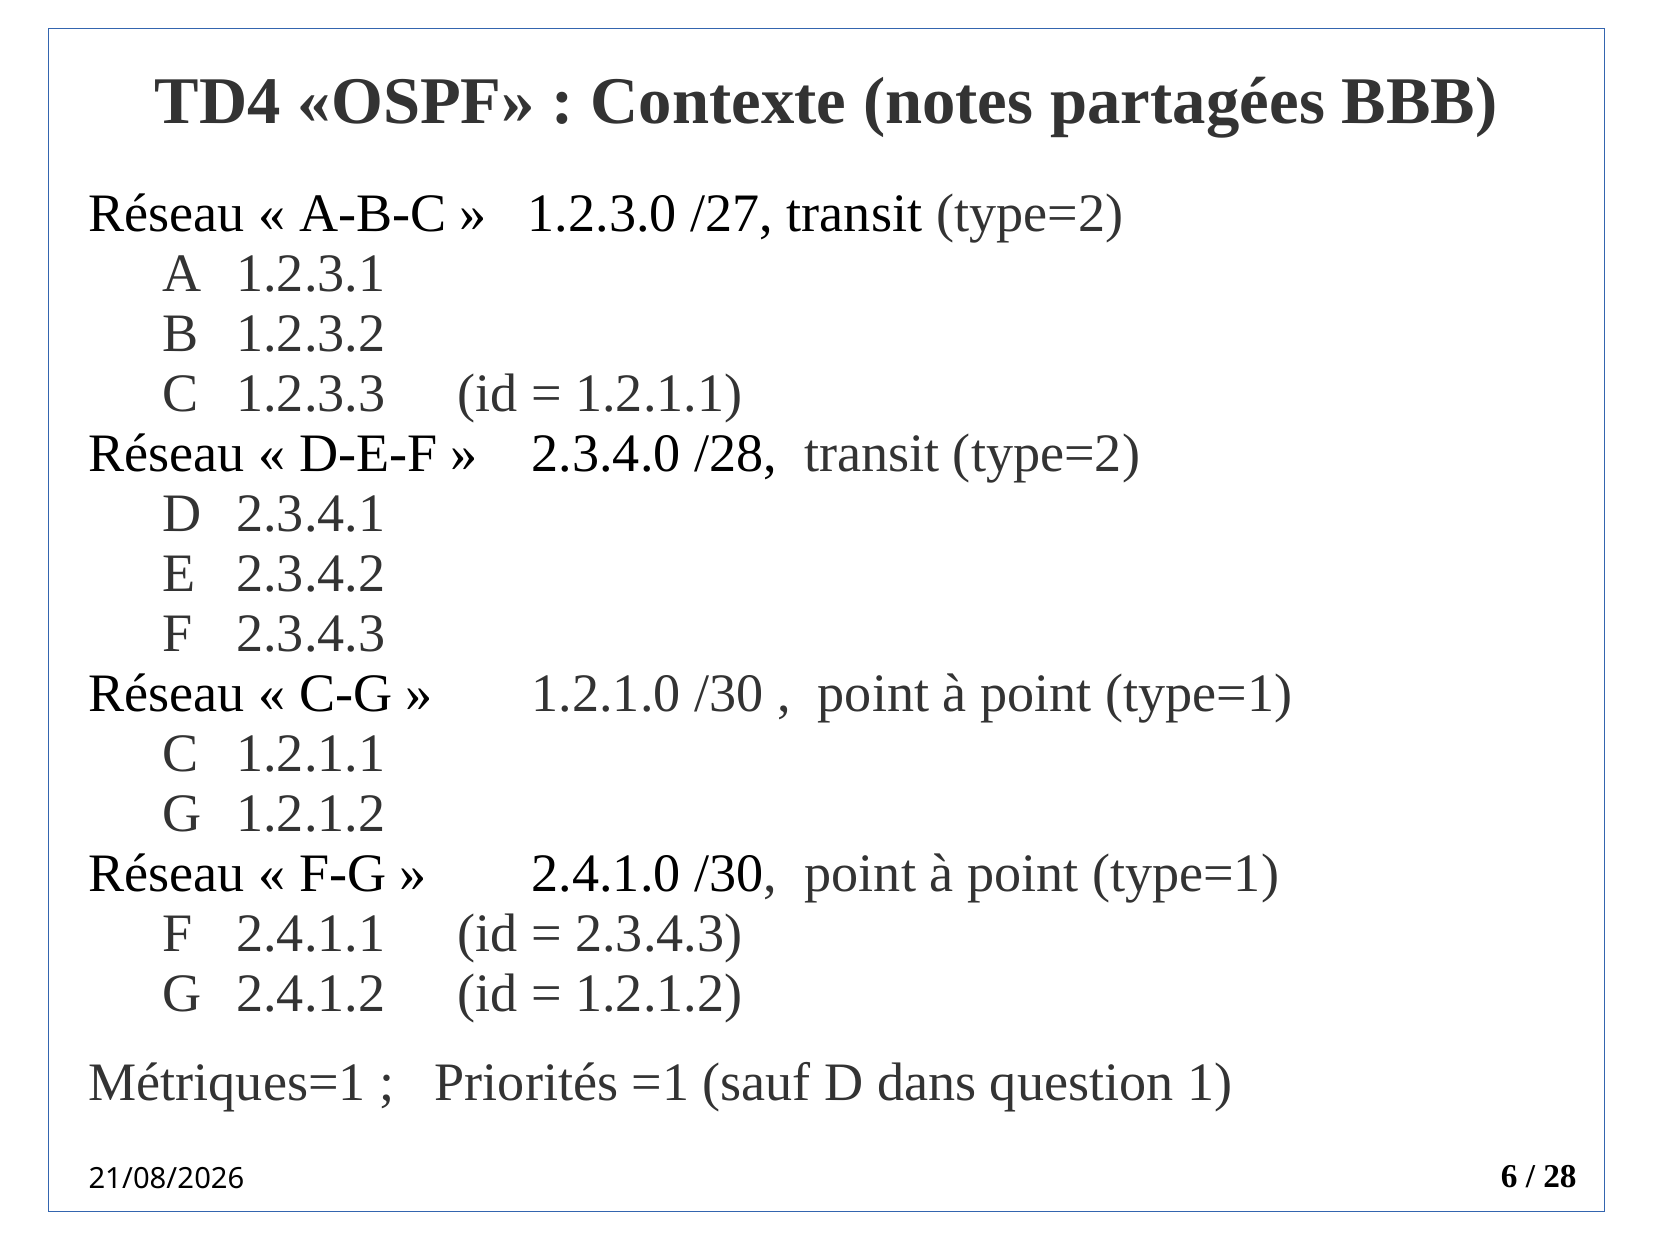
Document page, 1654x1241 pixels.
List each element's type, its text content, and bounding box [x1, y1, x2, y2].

list Réseau « A-B-C » 1.2.3.0 /27, transit (type=2) A 1.2.3.1 B 1.2.3.2 C 1.2.3.3 (id = 1.2.1.1) Réseau « D-E-F » 2.3.4.0 /28, transit (type=2) D 2.3.4.1 E 2.3.4.2 F 2.3.4.3 Réseau « C-G » 1.2.1.0 /30 , point à point (type=1) C 1.2.1.1 G 1.2.1.2 Réseau « F-G » 2.4.1.0 /30, point à point (type=1) F 2.4.1.1 (id = 2.3.4.3) G 2.4.1.2 (id = 1.2.1.2) Métriques=1 ; Priorités =1 (sauf D dans question 1) [88, 183, 1565, 1123]
title TD4 «OSPF» : Contexte (notes partagées BBB) [88, 61, 1565, 142]
